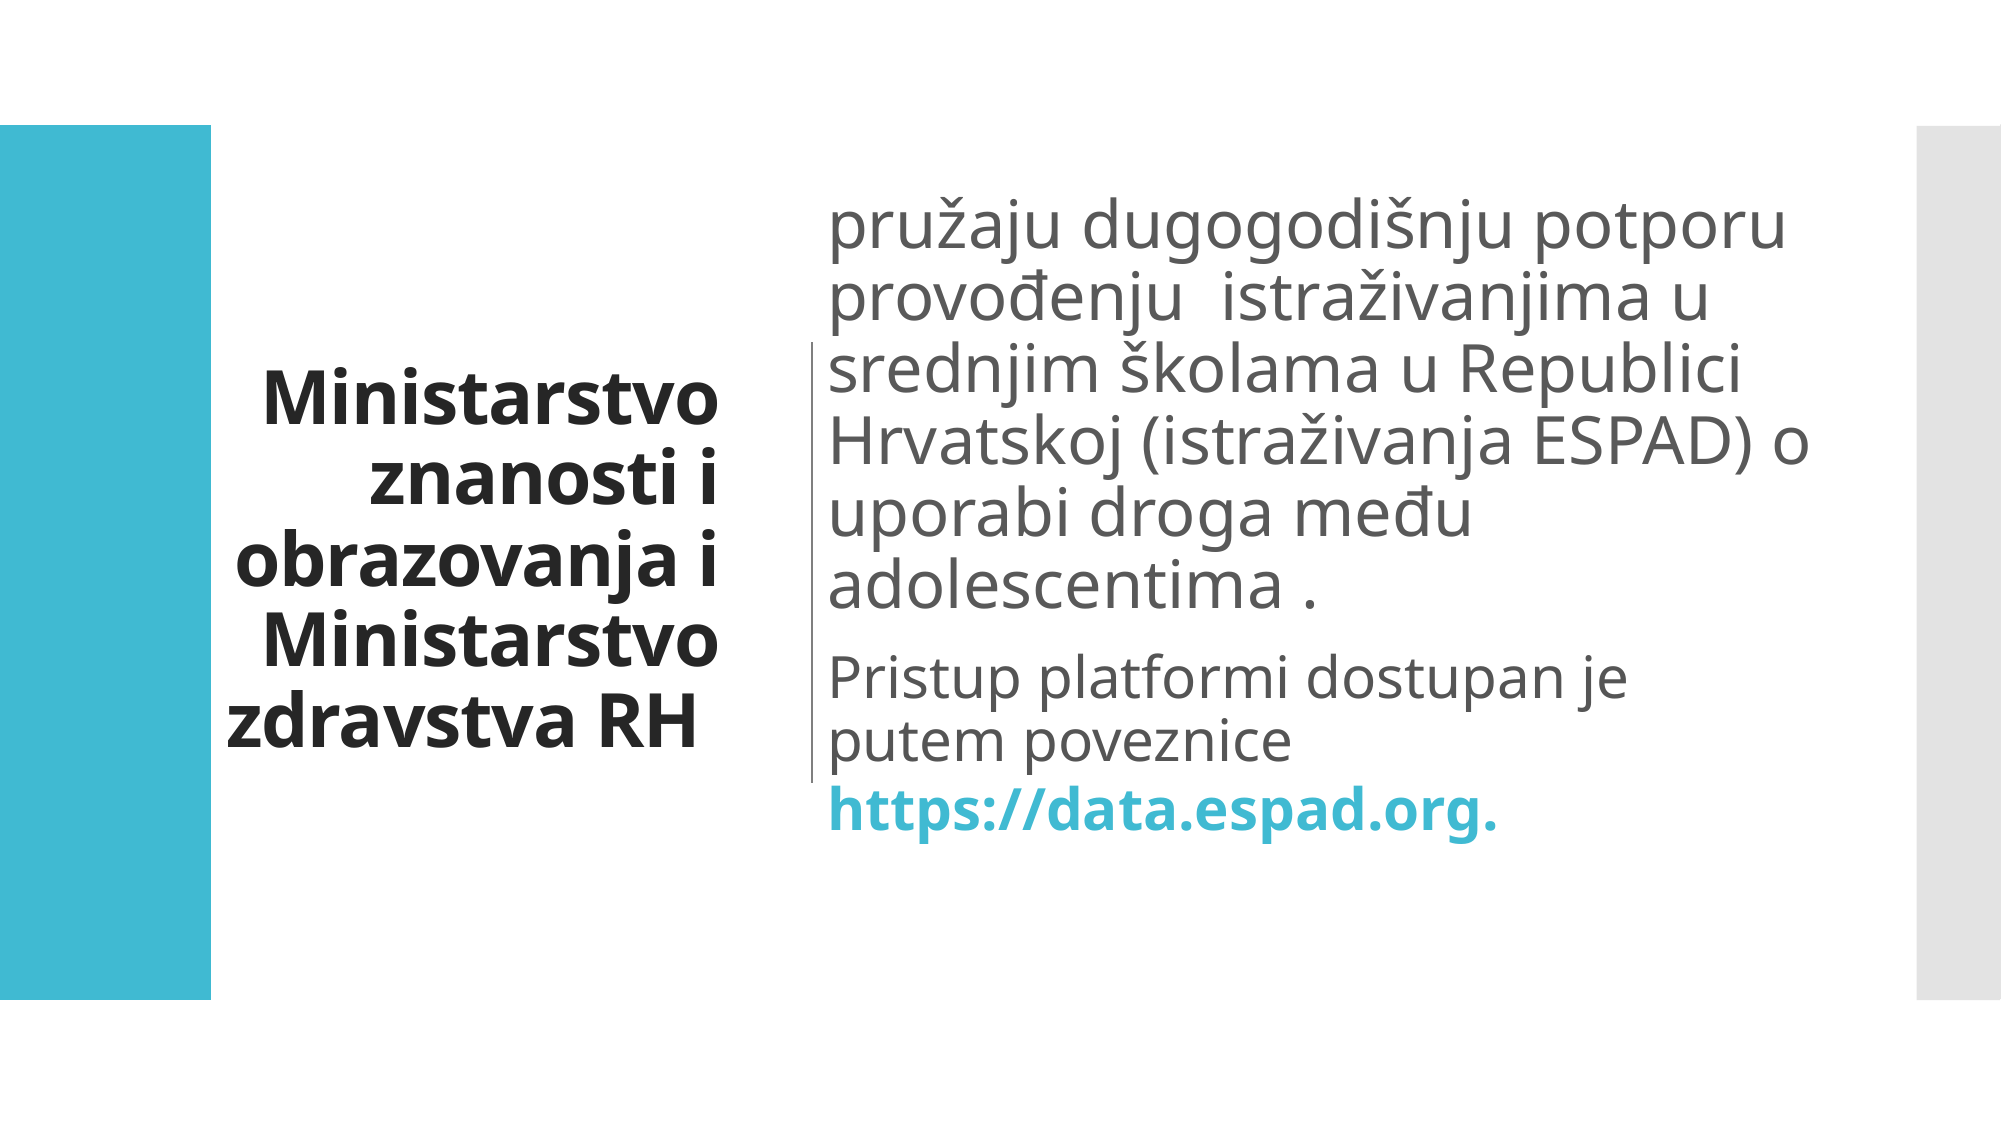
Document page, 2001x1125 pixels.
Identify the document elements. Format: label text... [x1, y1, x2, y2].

title Ministarstvo znanosti i obrazovanja i Ministarstvo zdravstva RH [211, 141, 757, 982]
text_box [0, 0, 2000, 1125]
list pružaju dugogodišnju potporu provođenju istraživanjima u srednjim školama u Republici Hrvatskoj (istraživanja ESPAD) o uporabi droga među adolescentima . Pristup platformi dostupan je putem poveznice https://data.espad.org. [812, 141, 1838, 982]
